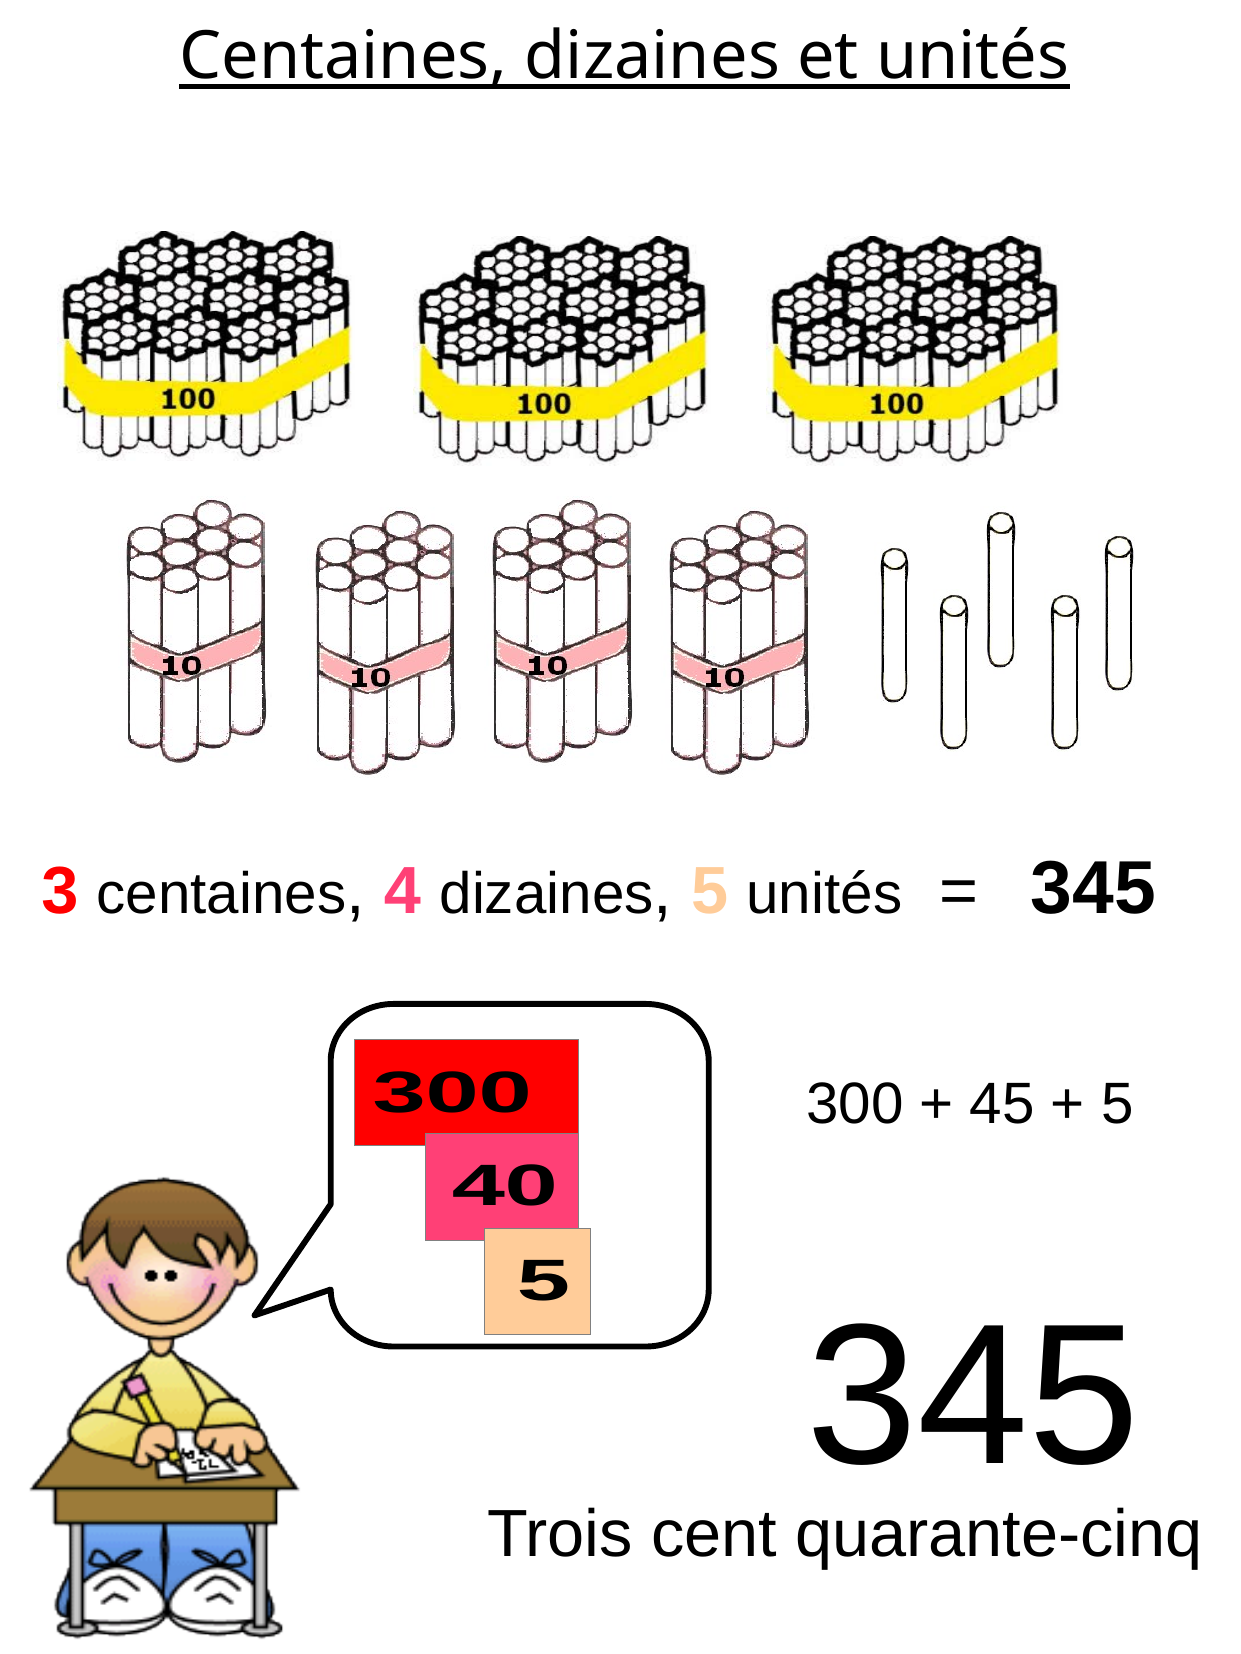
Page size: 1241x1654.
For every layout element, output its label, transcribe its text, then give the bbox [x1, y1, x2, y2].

text_box 345 [791, 1275, 1241, 1488]
picture [980, 506, 1023, 674]
picture [661, 507, 815, 780]
text_box 300 + 45 + 5 [791, 1062, 1149, 1143]
picture [57, 231, 355, 461]
text_box 300 [357, 1051, 547, 1175]
picture [874, 542, 916, 709]
text_box Trois cent quarante-cinq [472, 1488, 1241, 1578]
picture [307, 507, 461, 780]
picture [413, 236, 711, 466]
picture [118, 496, 272, 768]
picture [484, 496, 638, 768]
picture [766, 236, 1063, 466]
picture [933, 589, 976, 756]
picture [1044, 589, 1087, 756]
text_box 40 [437, 1145, 573, 1269]
text_box [254, 1003, 709, 1347]
picture [18, 1169, 308, 1644]
text_box 3 centaines, 4 dizaines, 5 unités = 345 [26, 838, 1171, 938]
picture [1098, 530, 1141, 697]
text_box 5 [502, 1240, 638, 1322]
text_box Centaines, dizaines et unités [164, 0, 1075, 105]
